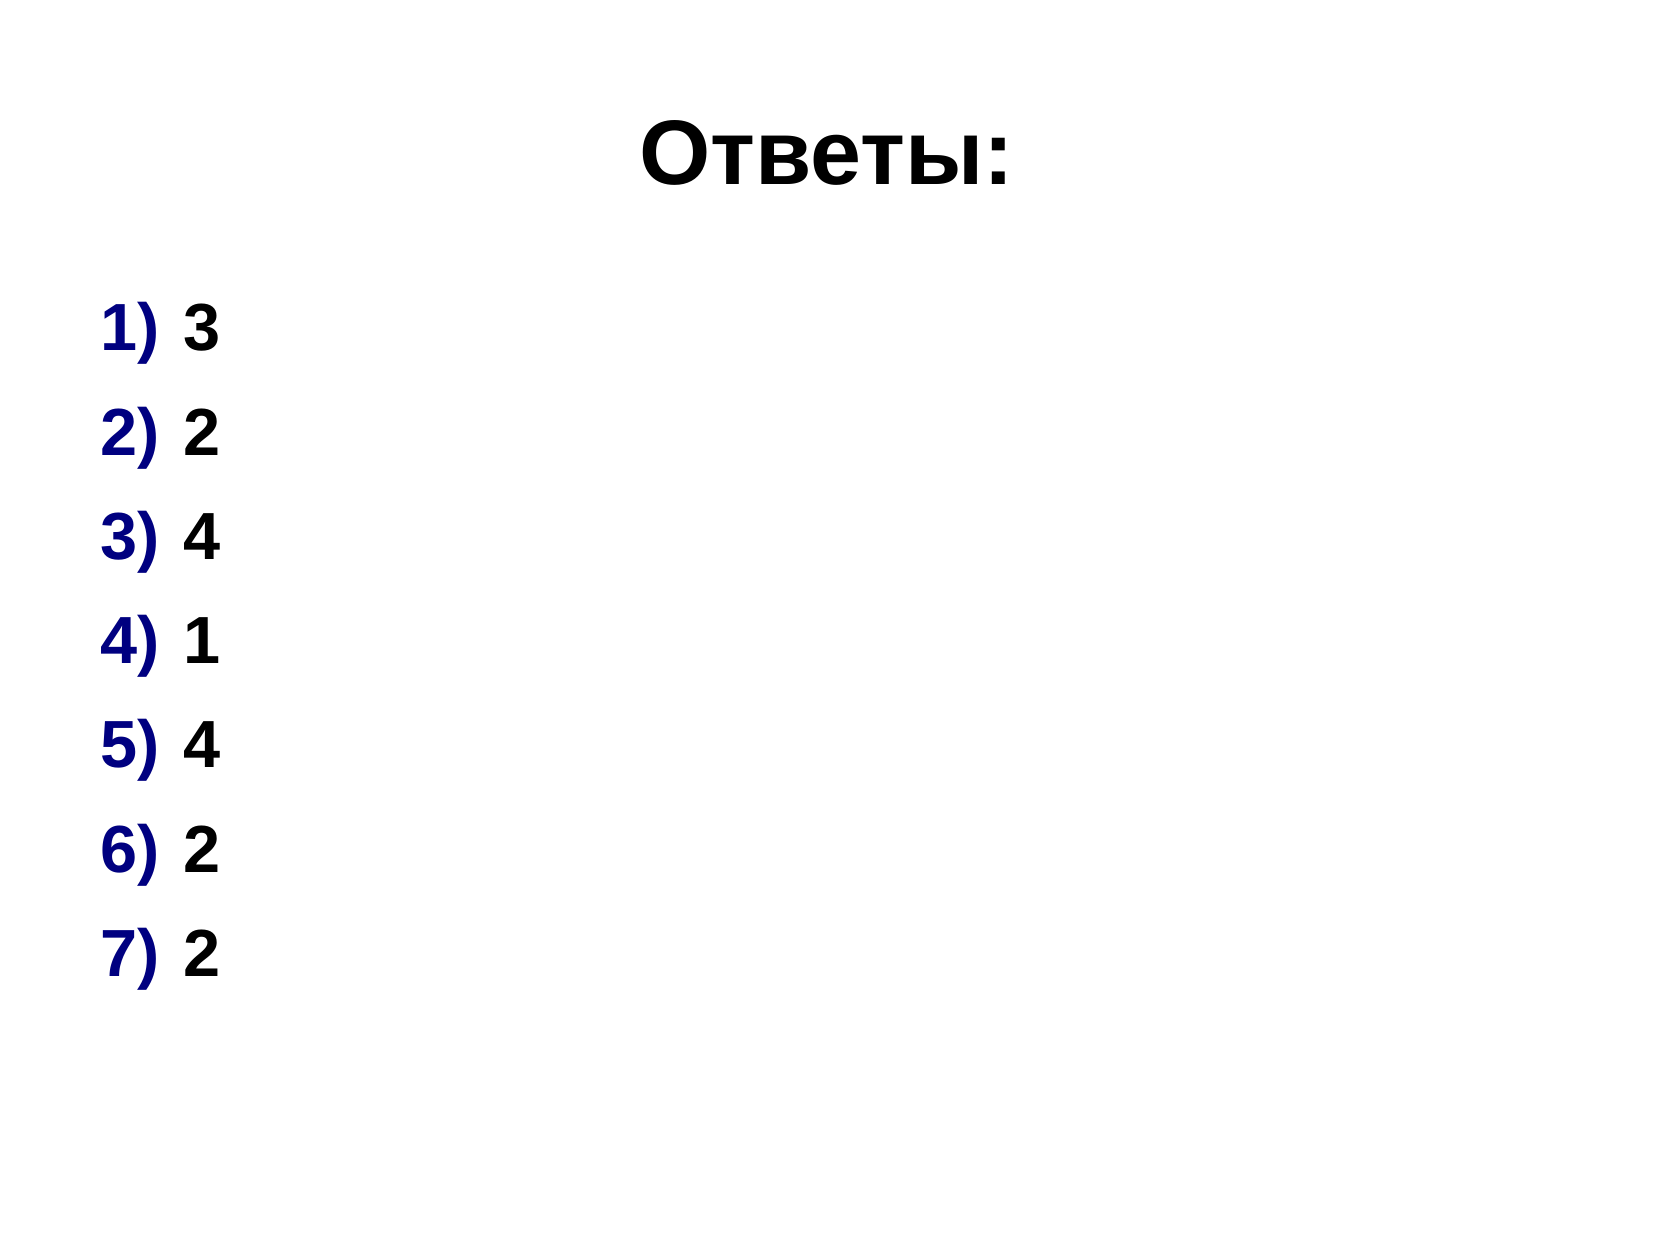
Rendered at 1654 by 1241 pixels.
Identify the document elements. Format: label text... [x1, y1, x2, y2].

list 3 2 4 1 4 2 2 [82, 290, 809, 1109]
title Ответы: [82, 49, 1571, 257]
